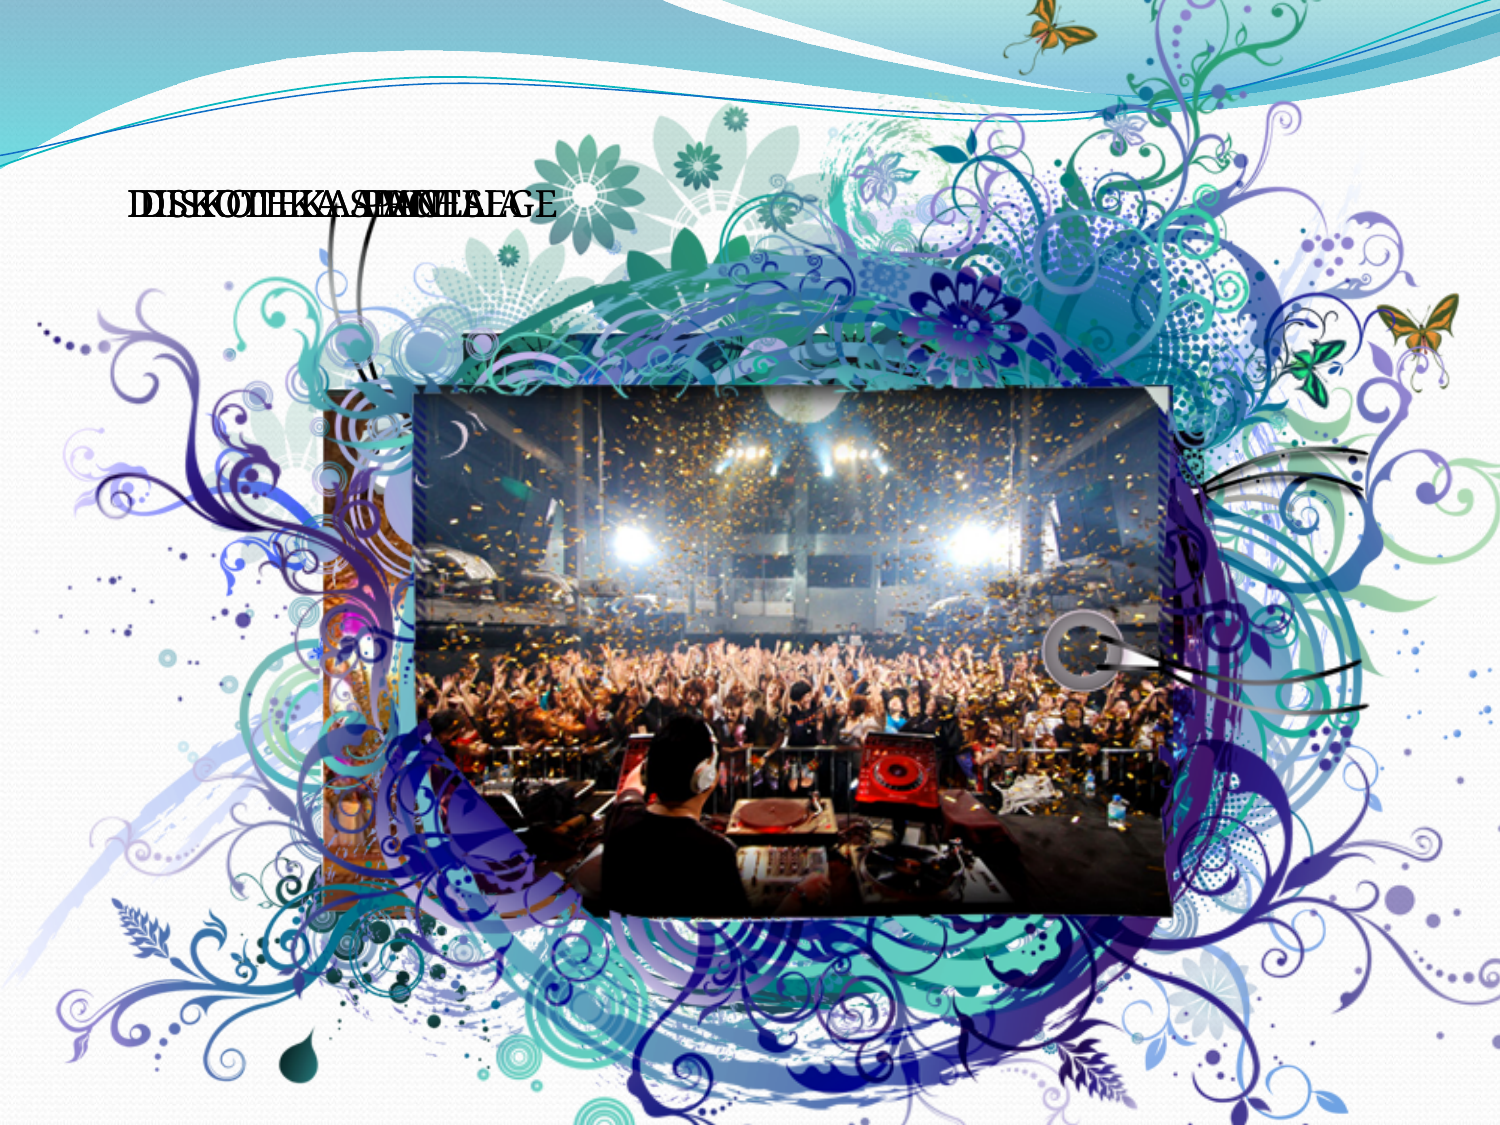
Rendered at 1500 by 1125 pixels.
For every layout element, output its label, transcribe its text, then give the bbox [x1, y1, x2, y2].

picture [0, 0, 1500, 1125]
text_box DISKOTEKA PRIVILEGE [123, 172, 585, 233]
